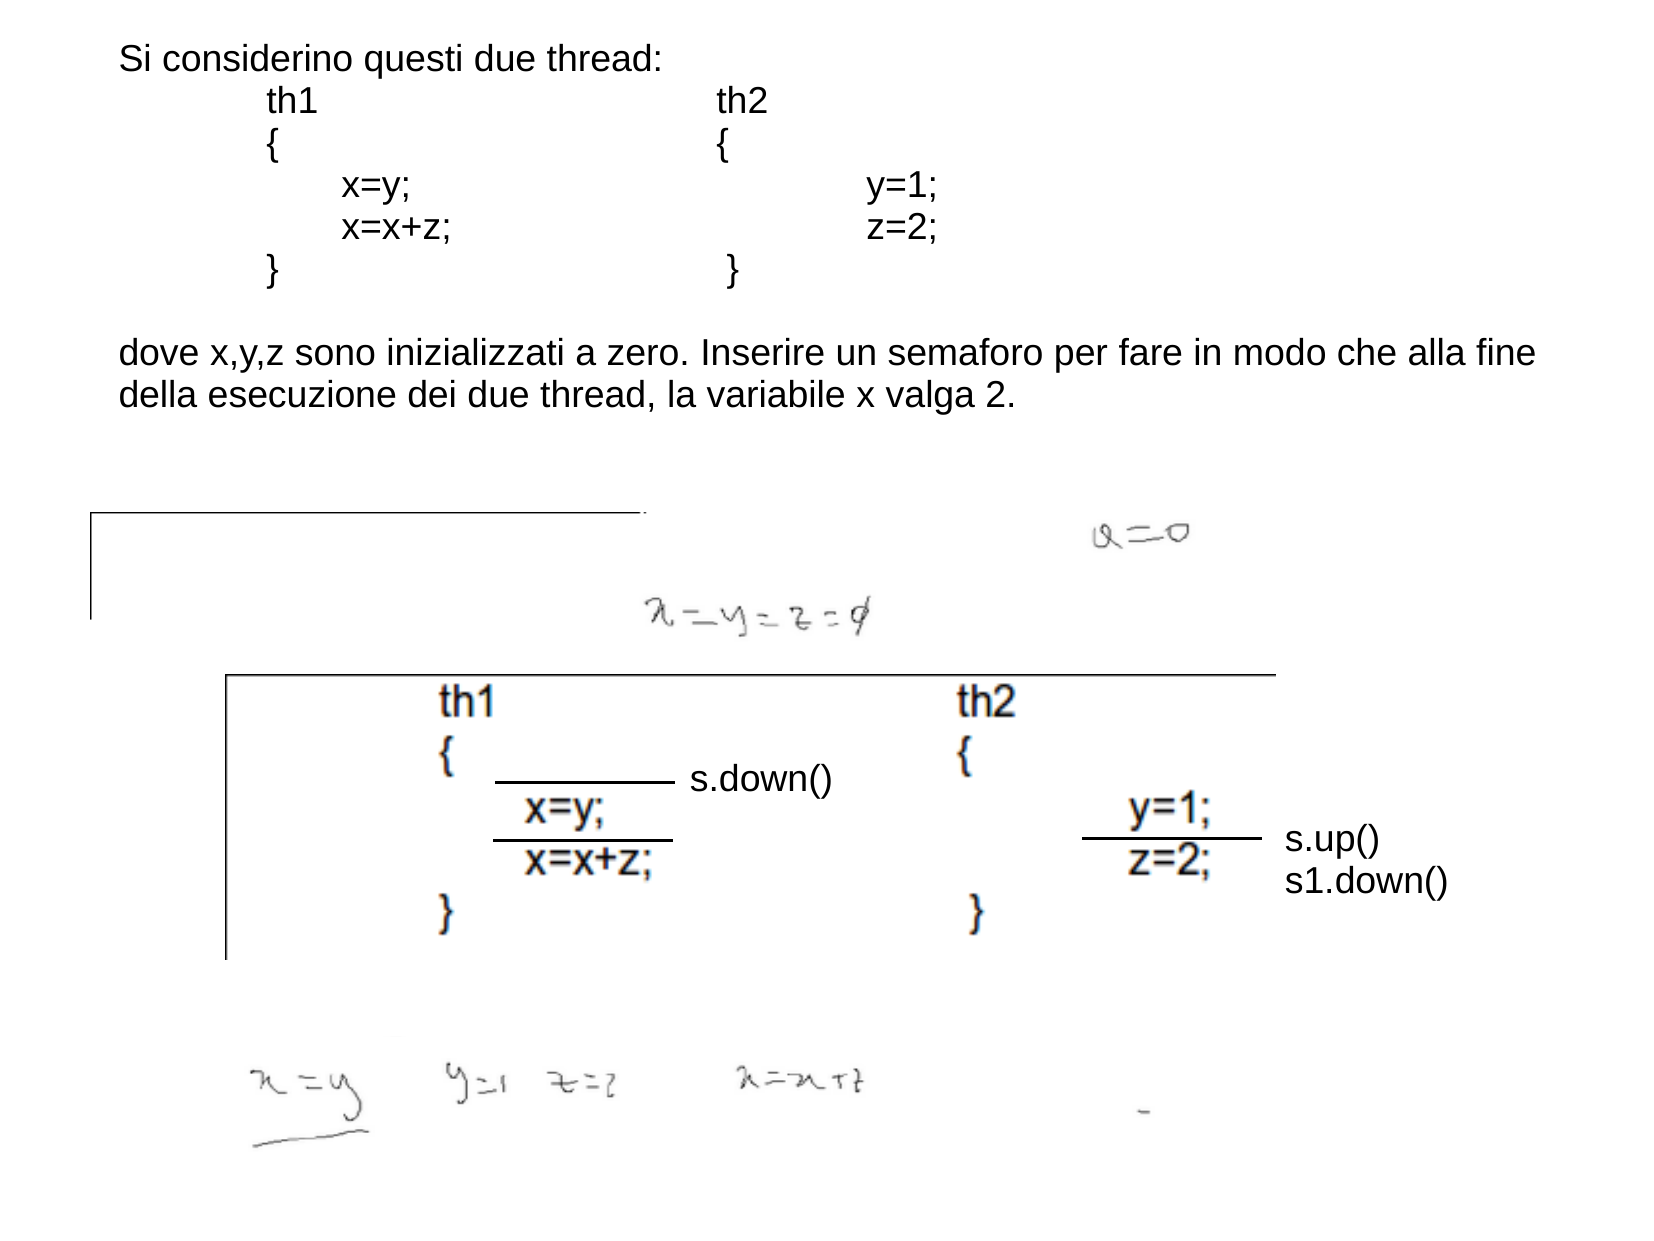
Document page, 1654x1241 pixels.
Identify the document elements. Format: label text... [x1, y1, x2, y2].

text_box [165, 660, 1561, 1036]
text_box s.up() s1.down() [1270, 810, 1466, 909]
text_box s.down() [675, 750, 871, 807]
picture [90, 512, 1606, 1241]
text_box Si considerino questi due thread: th1 th2 { { x=y; y=1; x=x+z; z=2; } } dove x,y,z sono inizializzati a zero. Inserire un semaforo per fare in modo che alla fine della esecuzione dei due thread, la variabile x valga 2. [30, 30, 1606, 423]
